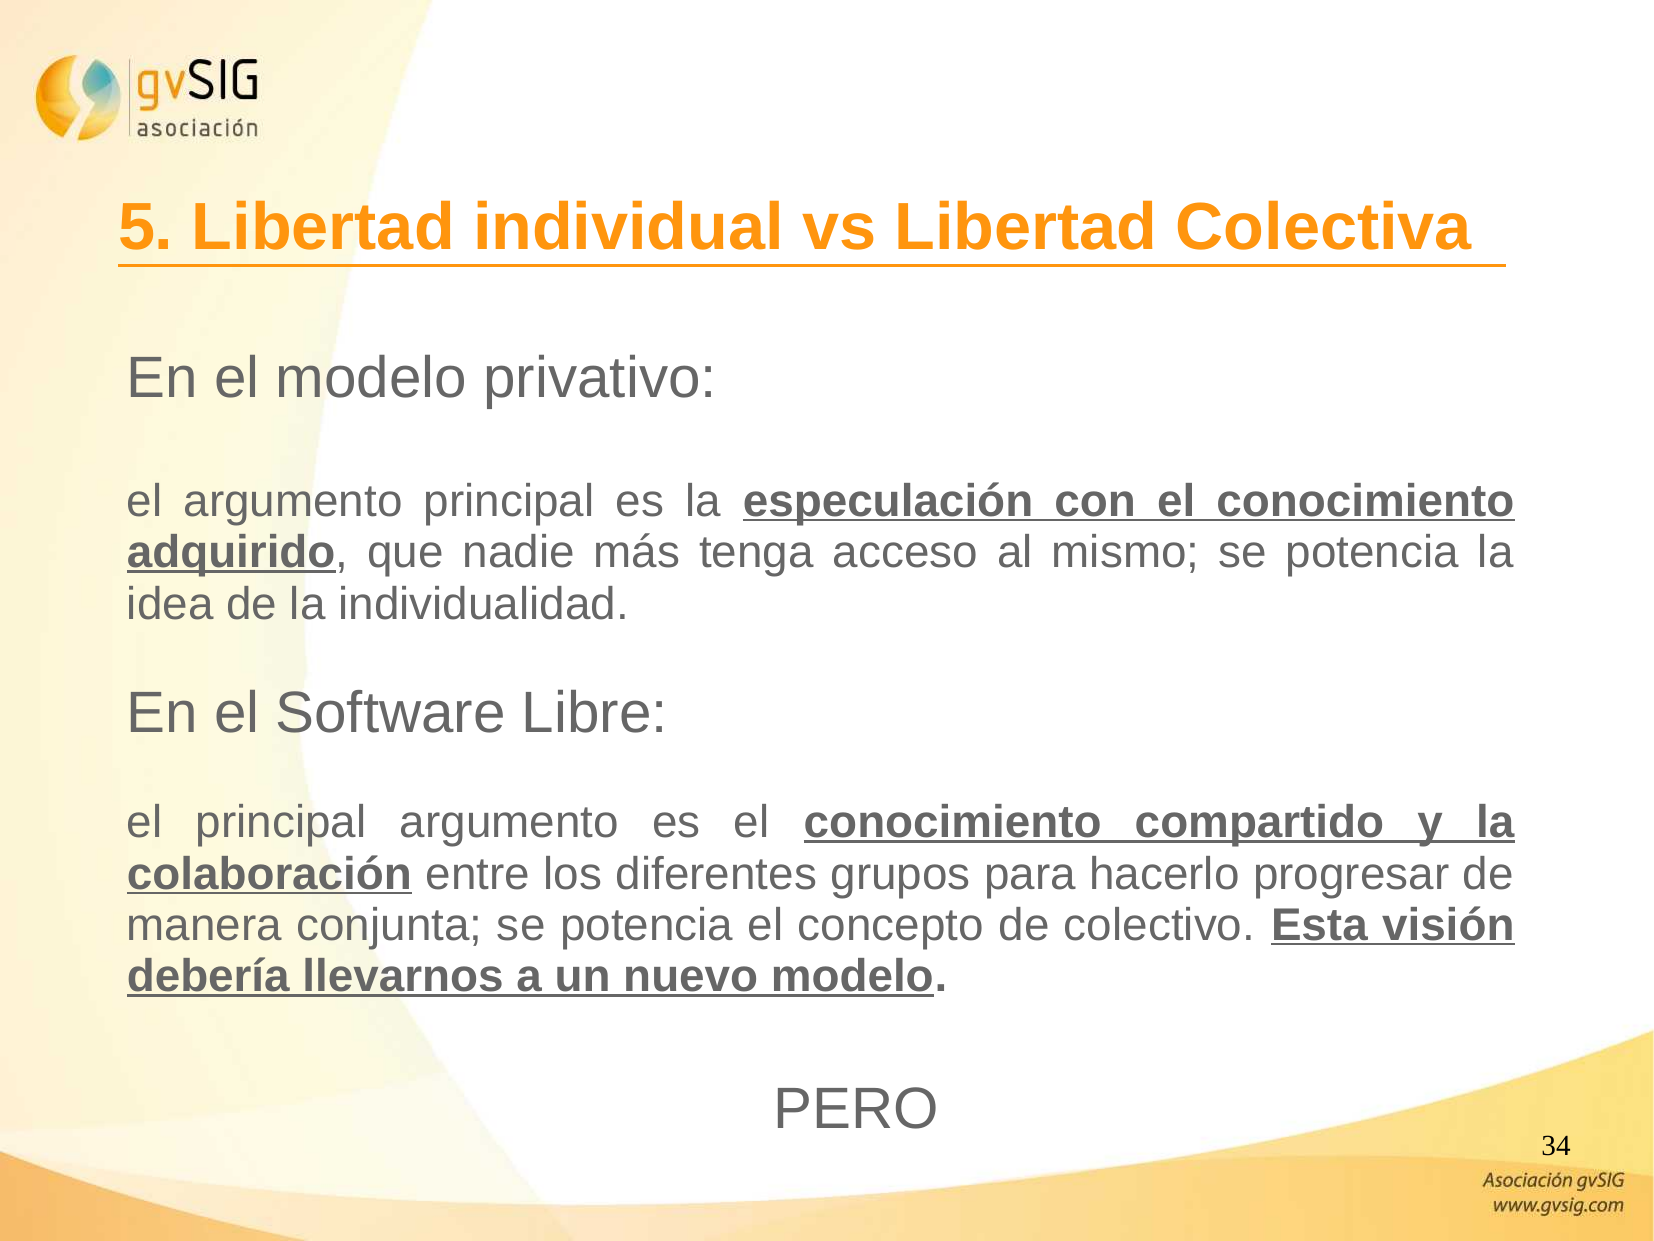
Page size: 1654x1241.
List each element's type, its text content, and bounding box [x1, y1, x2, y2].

picture [0, 0, 1654, 1241]
text_box En el modelo privativo: el argumento principal es la especulación con el conocimiento adquirido, que nadie más tenga acceso al mismo; se potencia la idea de la individualidad. En el Software Libre: el principal argumento es el conocimiento compartido y la colaboración entre los diferentes grupos para hacerlo progresar de manera conjunta; se potencia el concepto de colectivo. Esta visión debería llevarnos a un nuevo modelo. [112, 337, 1530, 1009]
title 5. Libertad individual vs Libertad Colectiva [118, 177, 1607, 276]
text_box PERO [206, 1068, 1506, 1149]
